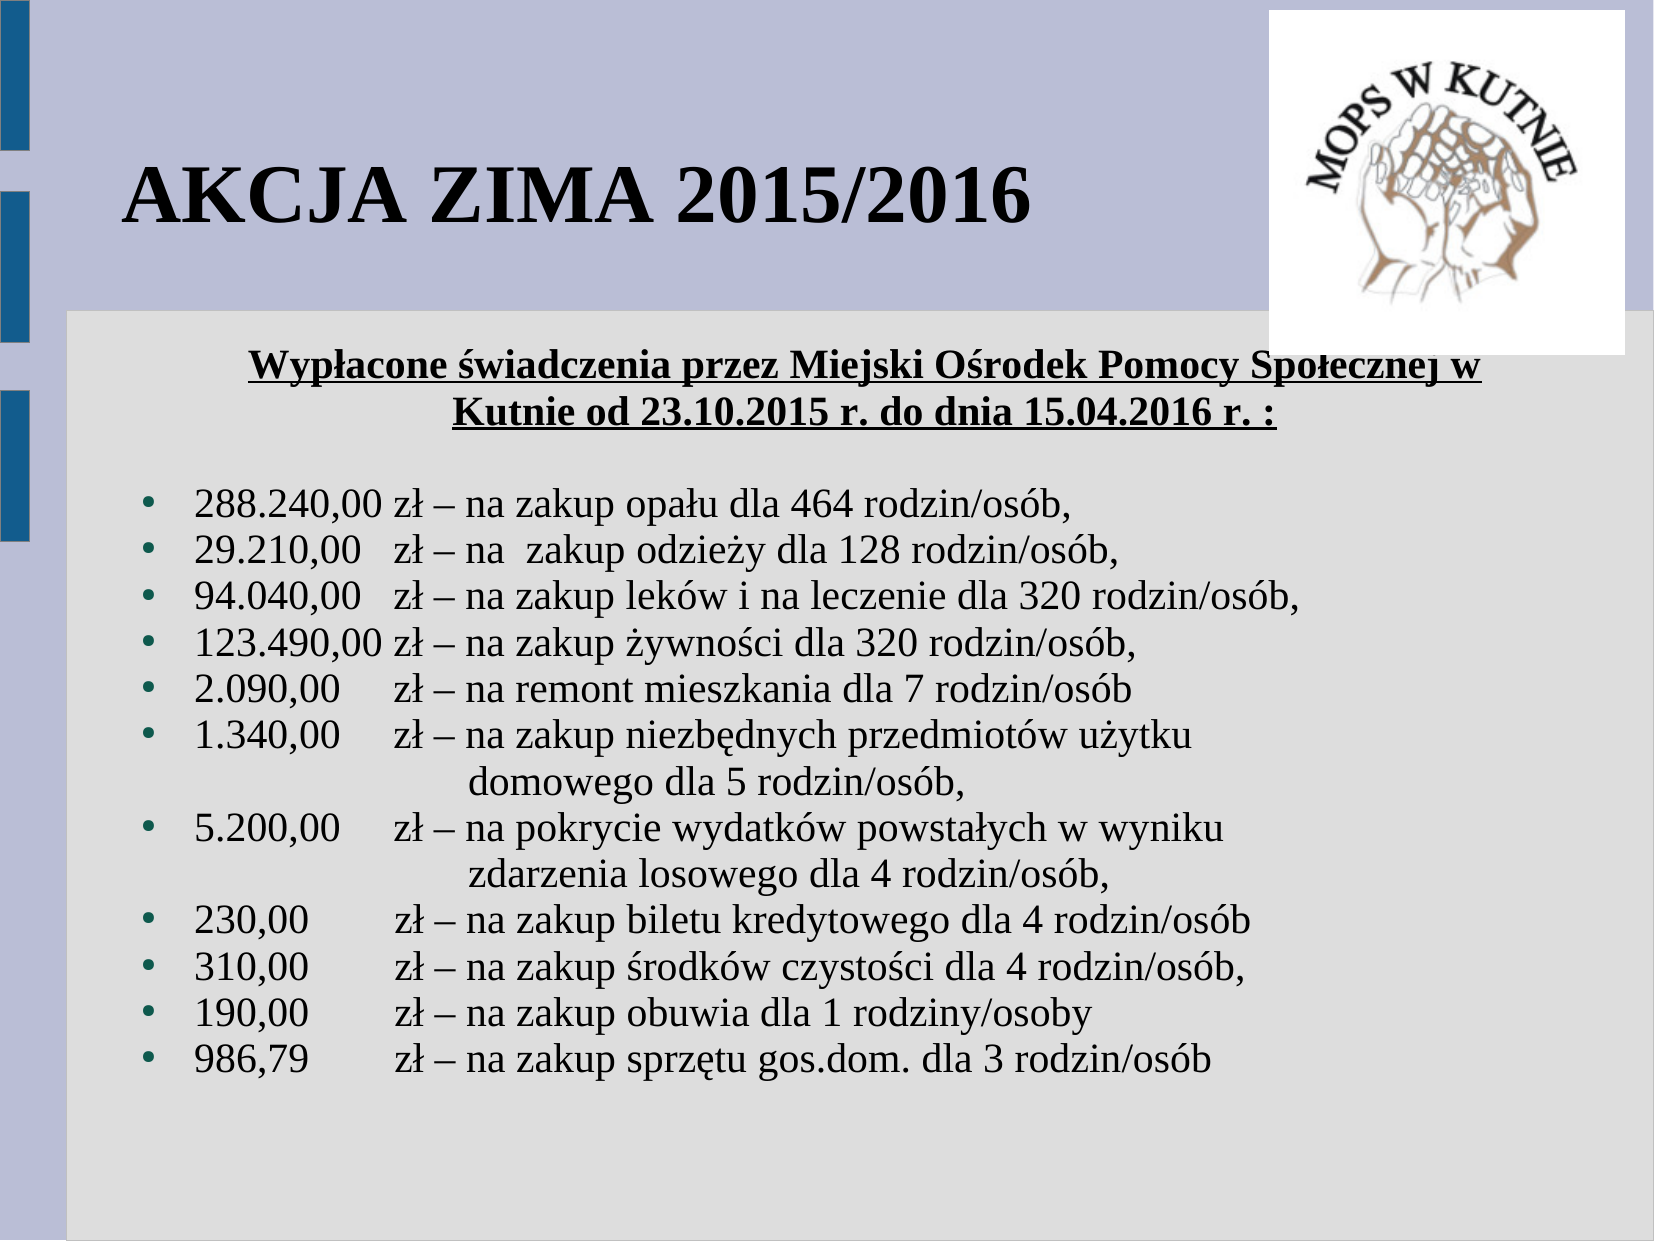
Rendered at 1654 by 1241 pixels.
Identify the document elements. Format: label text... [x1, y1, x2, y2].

picture [1269, 10, 1625, 355]
title AKCJA ZIMA 2015/2016 [121, 91, 1269, 299]
list Wypłacone świadczenia przez Miejski Ośrodek Pomocy Społecznej w Kutnie od 23.10.2015 r. do dnia 15.04.2016 r. : 288.240,00 zł – na zakup opału dla 464 rodzin/osób, 29.210,00 zł – na zakup odzieży dla 128 rodzin/osób, 94.040,00 zł – na zakup leków i na leczenie dla 320 rodzin/osób, 123.490,00 zł – na zakup żywności dla 320 rodzin/osób, 2.090,00 zł – na remont mieszkania dla 7 rodzin/osób 1.340,00 zł – na zakup niezbędnych przedmiotów użytku domowego dla 5 rodzin/osób, 5.200,00 zł – na pokrycie wydatków powstałych w wyniku zdarzenia losowego dla 4 rodzin/osób, 230,00 zł – na zakup biletu kredytowego dla 4 rodzin/osób 310,00 zł – na zakup środków czystości dla 4 rodzin/osób, 190,00 zł – na zakup obuwia dla 1 rodziny/osoby 986,79 zł – na zakup sprzętu gos.dom. dla 3 rodzin/osób [123, 295, 1536, 1241]
